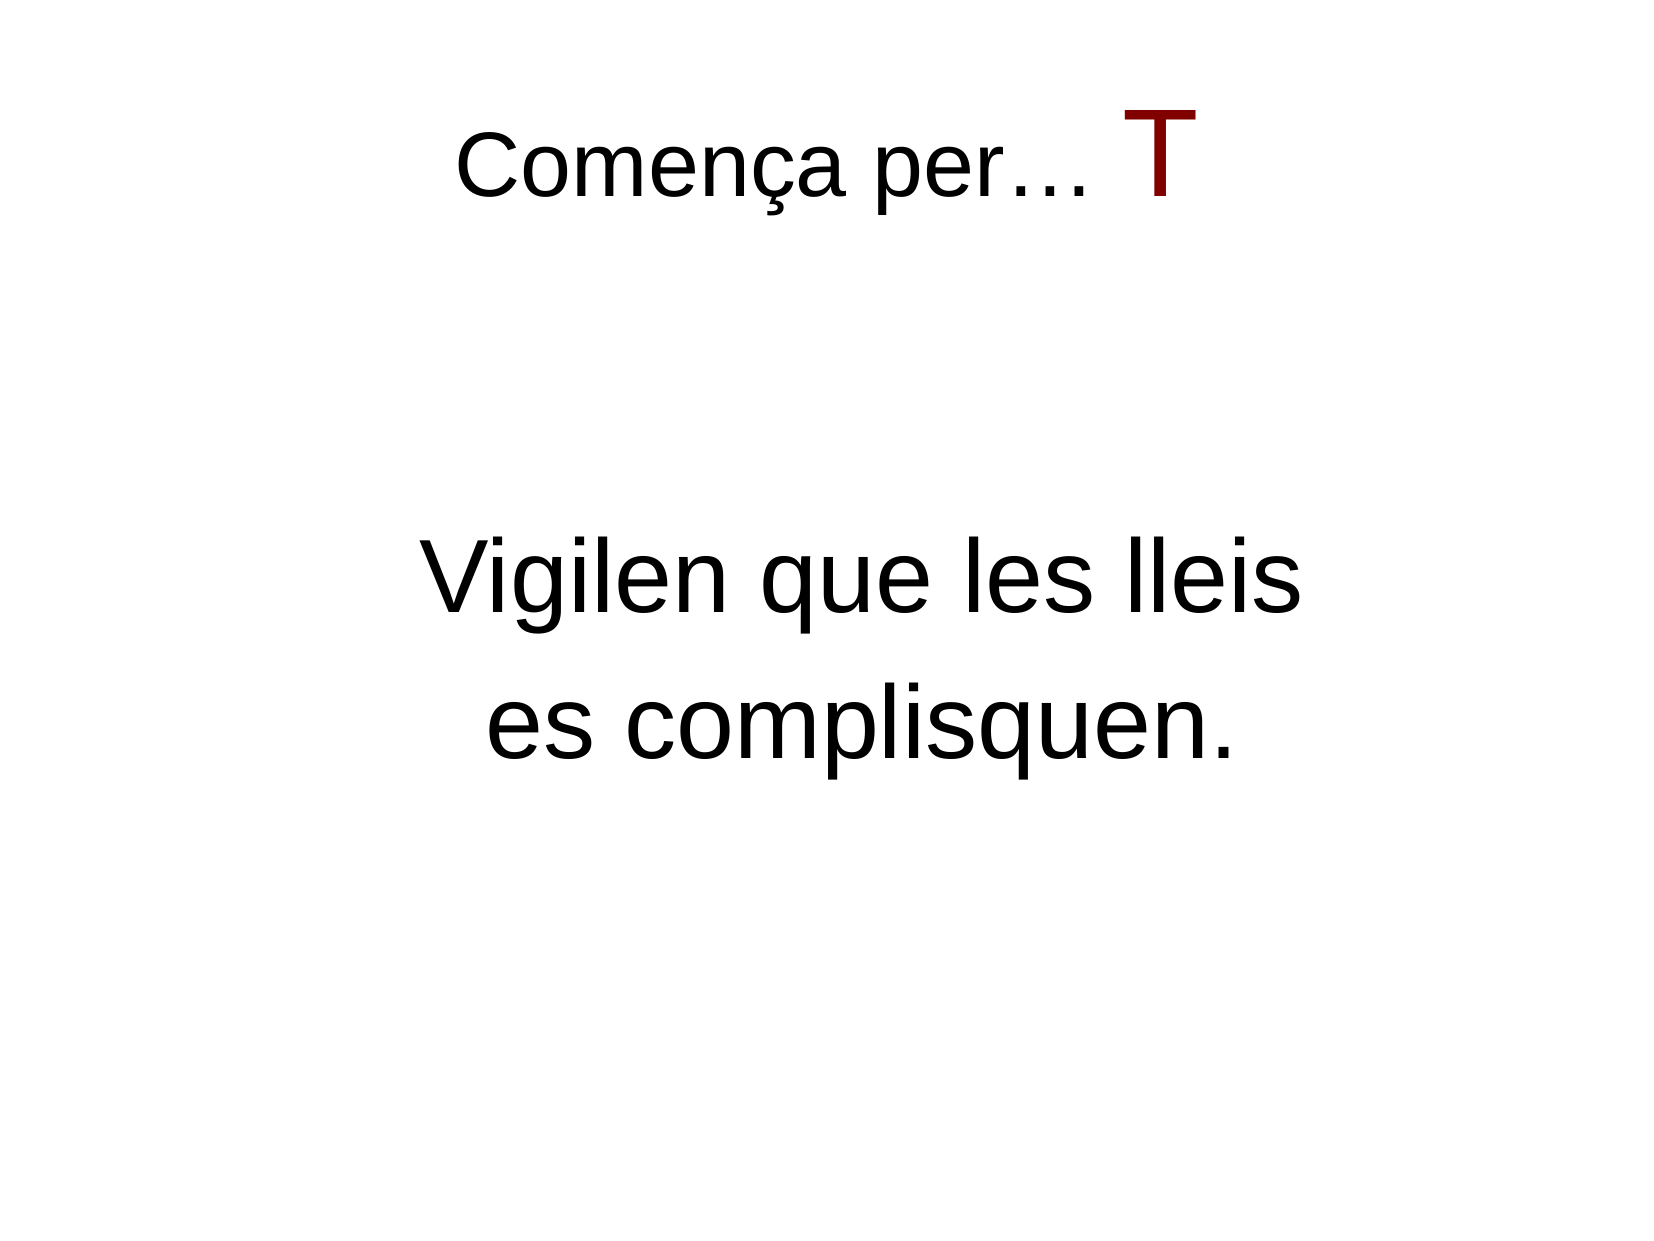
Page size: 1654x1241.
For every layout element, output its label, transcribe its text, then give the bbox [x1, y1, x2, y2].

list Vigilen que les lleis es complisquen. [82, 290, 1571, 1010]
title Comença per… T [82, 49, 1571, 257]
